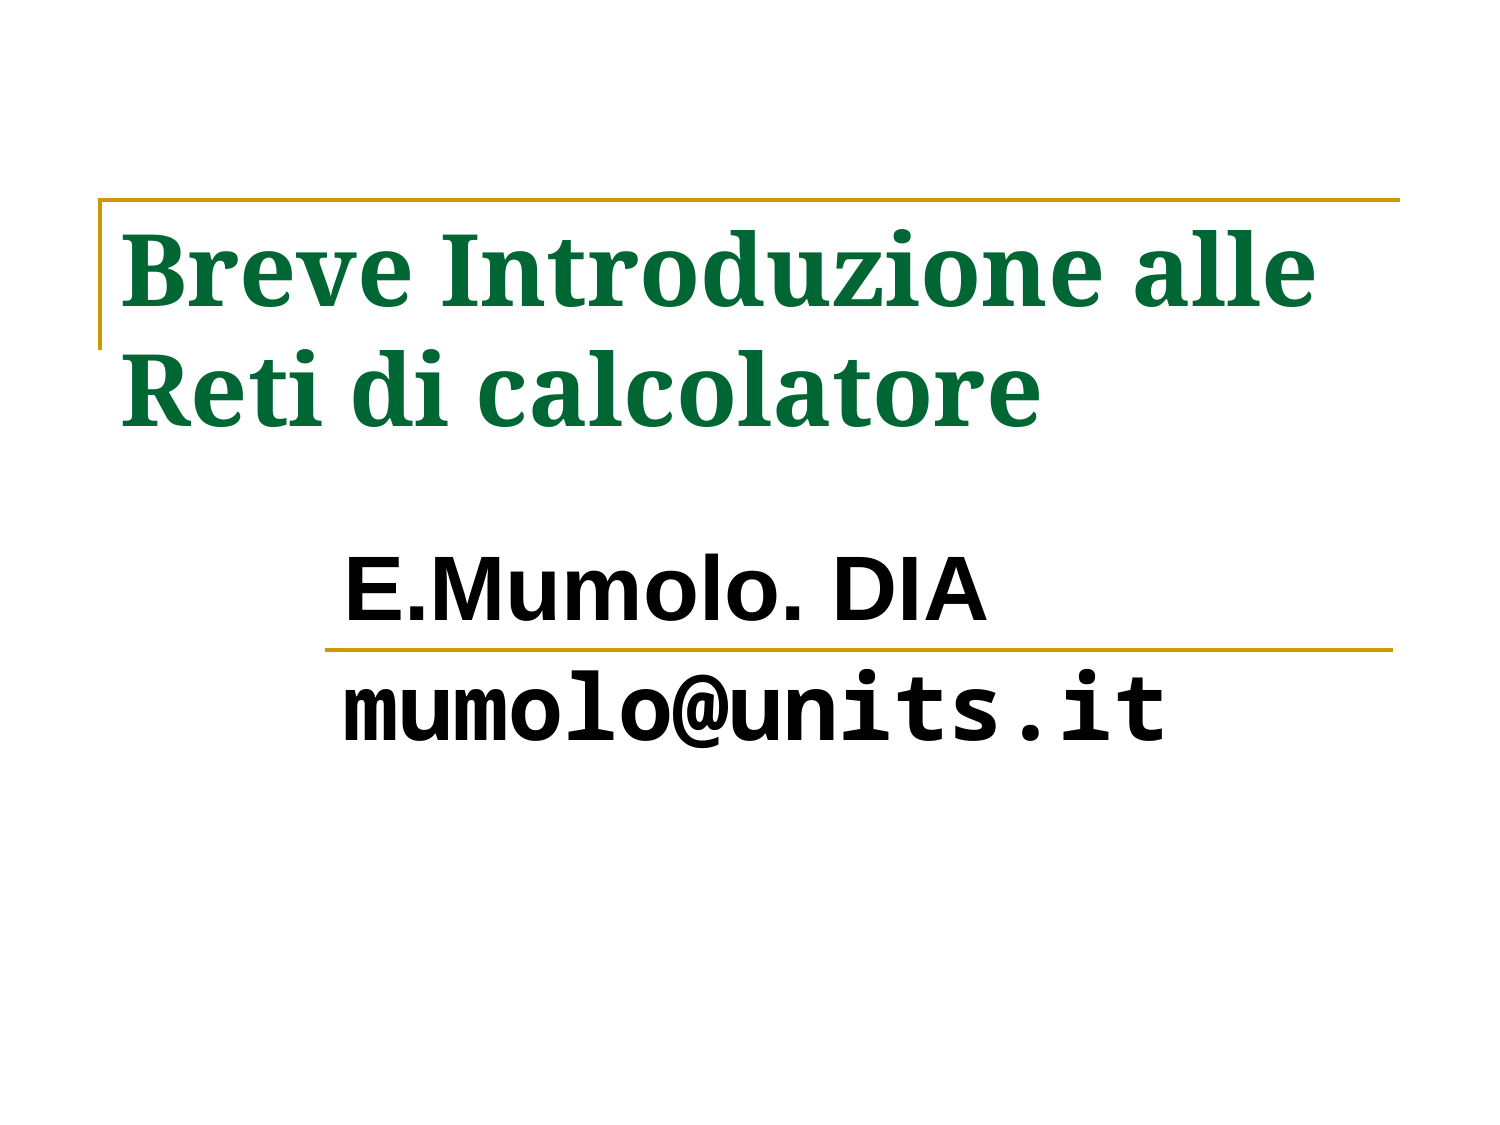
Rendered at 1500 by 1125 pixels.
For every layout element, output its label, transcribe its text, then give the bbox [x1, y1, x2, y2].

text_box E.Mumolo. DIA mumolo@units.it [328, 520, 1404, 887]
title Breve Introduzione alle Reti di calcolatore [105, 199, 1465, 455]
